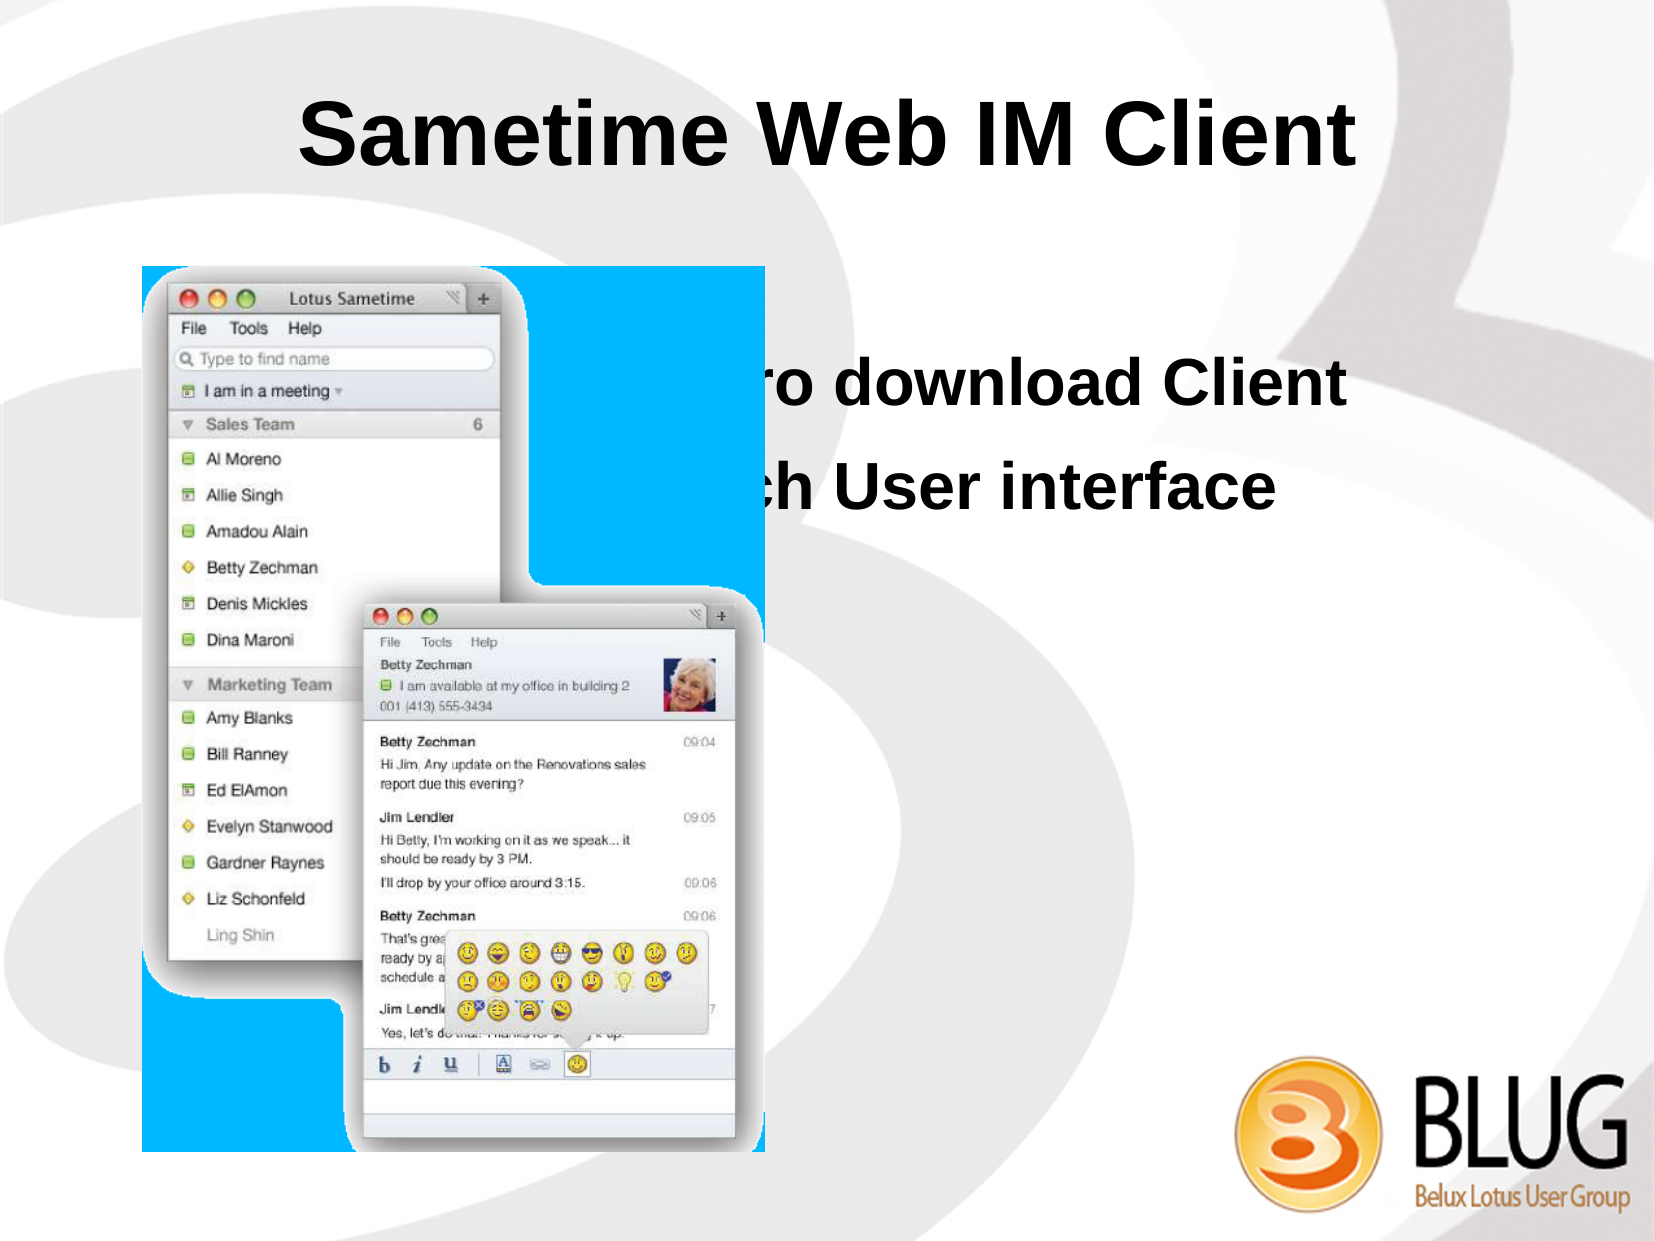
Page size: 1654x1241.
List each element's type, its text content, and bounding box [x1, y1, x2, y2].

picture [0, 0, 1654, 1241]
title Sametime Web IM Client [121, 32, 1534, 239]
list Zero download Client Rich User interface [765, 344, 1636, 1126]
